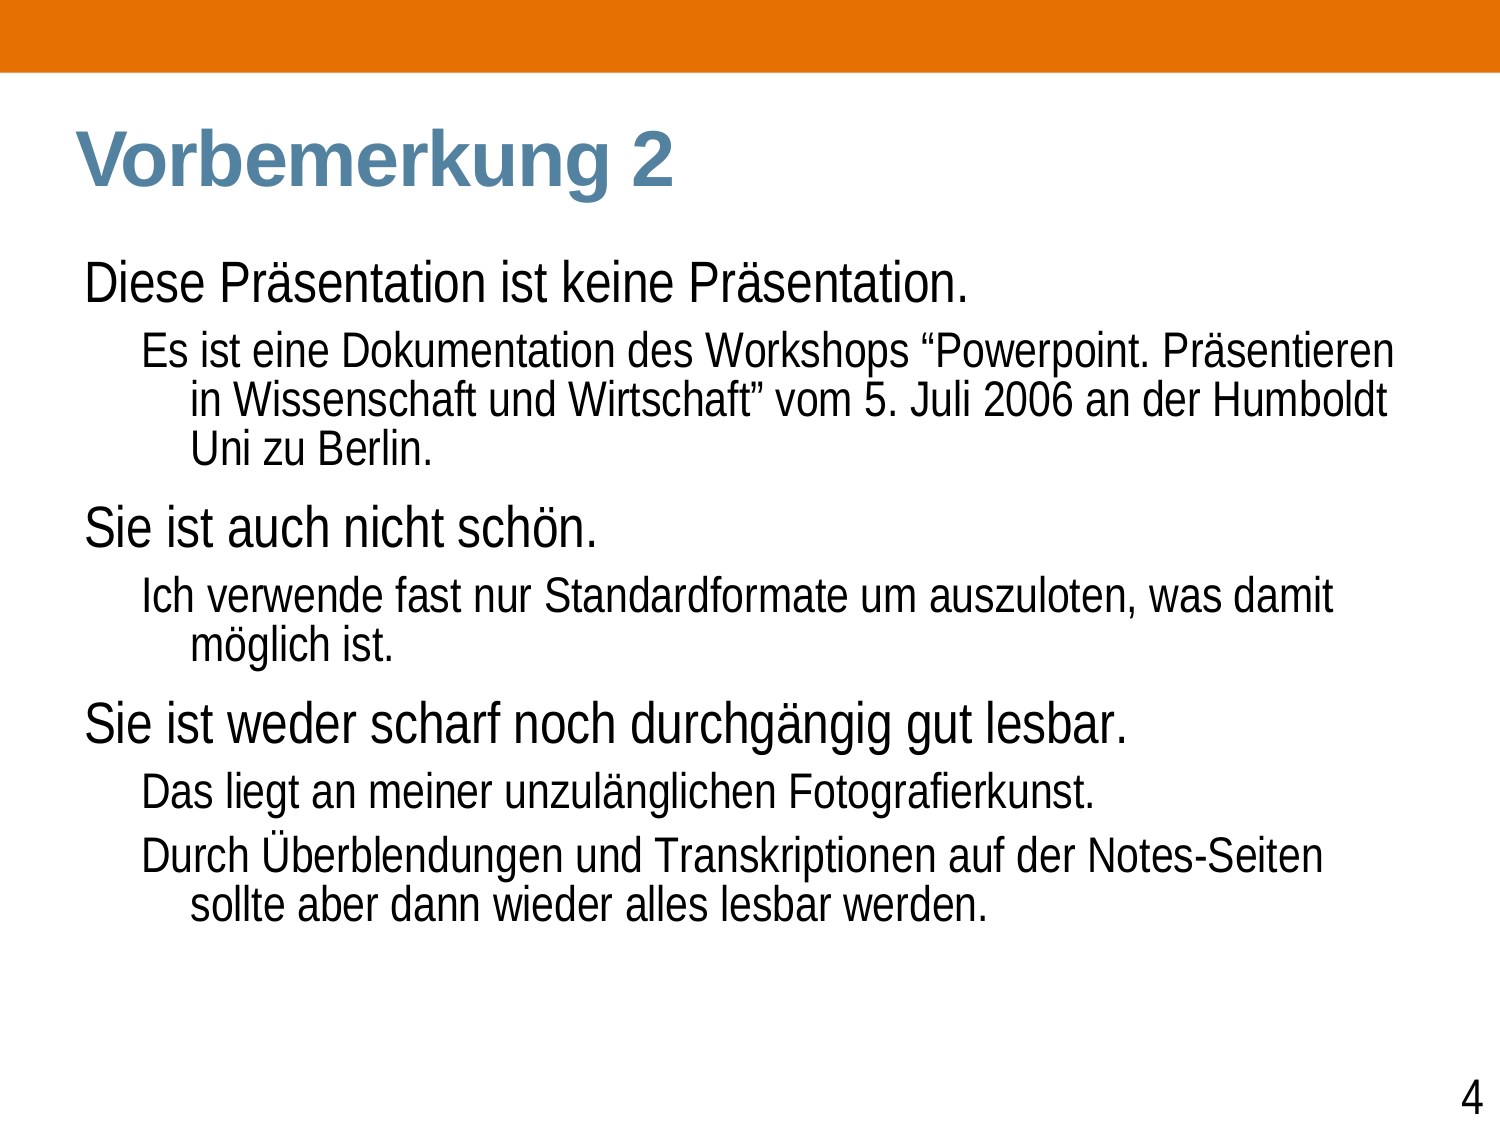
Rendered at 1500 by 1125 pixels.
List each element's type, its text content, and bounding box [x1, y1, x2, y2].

title Vorbemerkung 2 [75, 122, 1438, 228]
list Diese Präsentation ist keine Präsentation. Es ist eine Dokumentation des Workshops “Powerpoint. Präsentieren in Wissenschaft und Wirtschaft” vom 5. Juli 2006 an der Humboldt Uni zu Berlin. Sie ist auch nicht schön. Ich verwende fast nur Standardformate um auszuloten, was damit möglich ist. Sie ist weder scharf noch durchgängig gut lesbar. Das liegt an meiner unzulänglichen Fotografierkunst. Durch Überblendungen und Transkriptionen auf der Notes-Seiten sollte aber dann wieder alles lesbar werden. [64, 257, 1402, 952]
picture [0, 0, 1500, 75]
